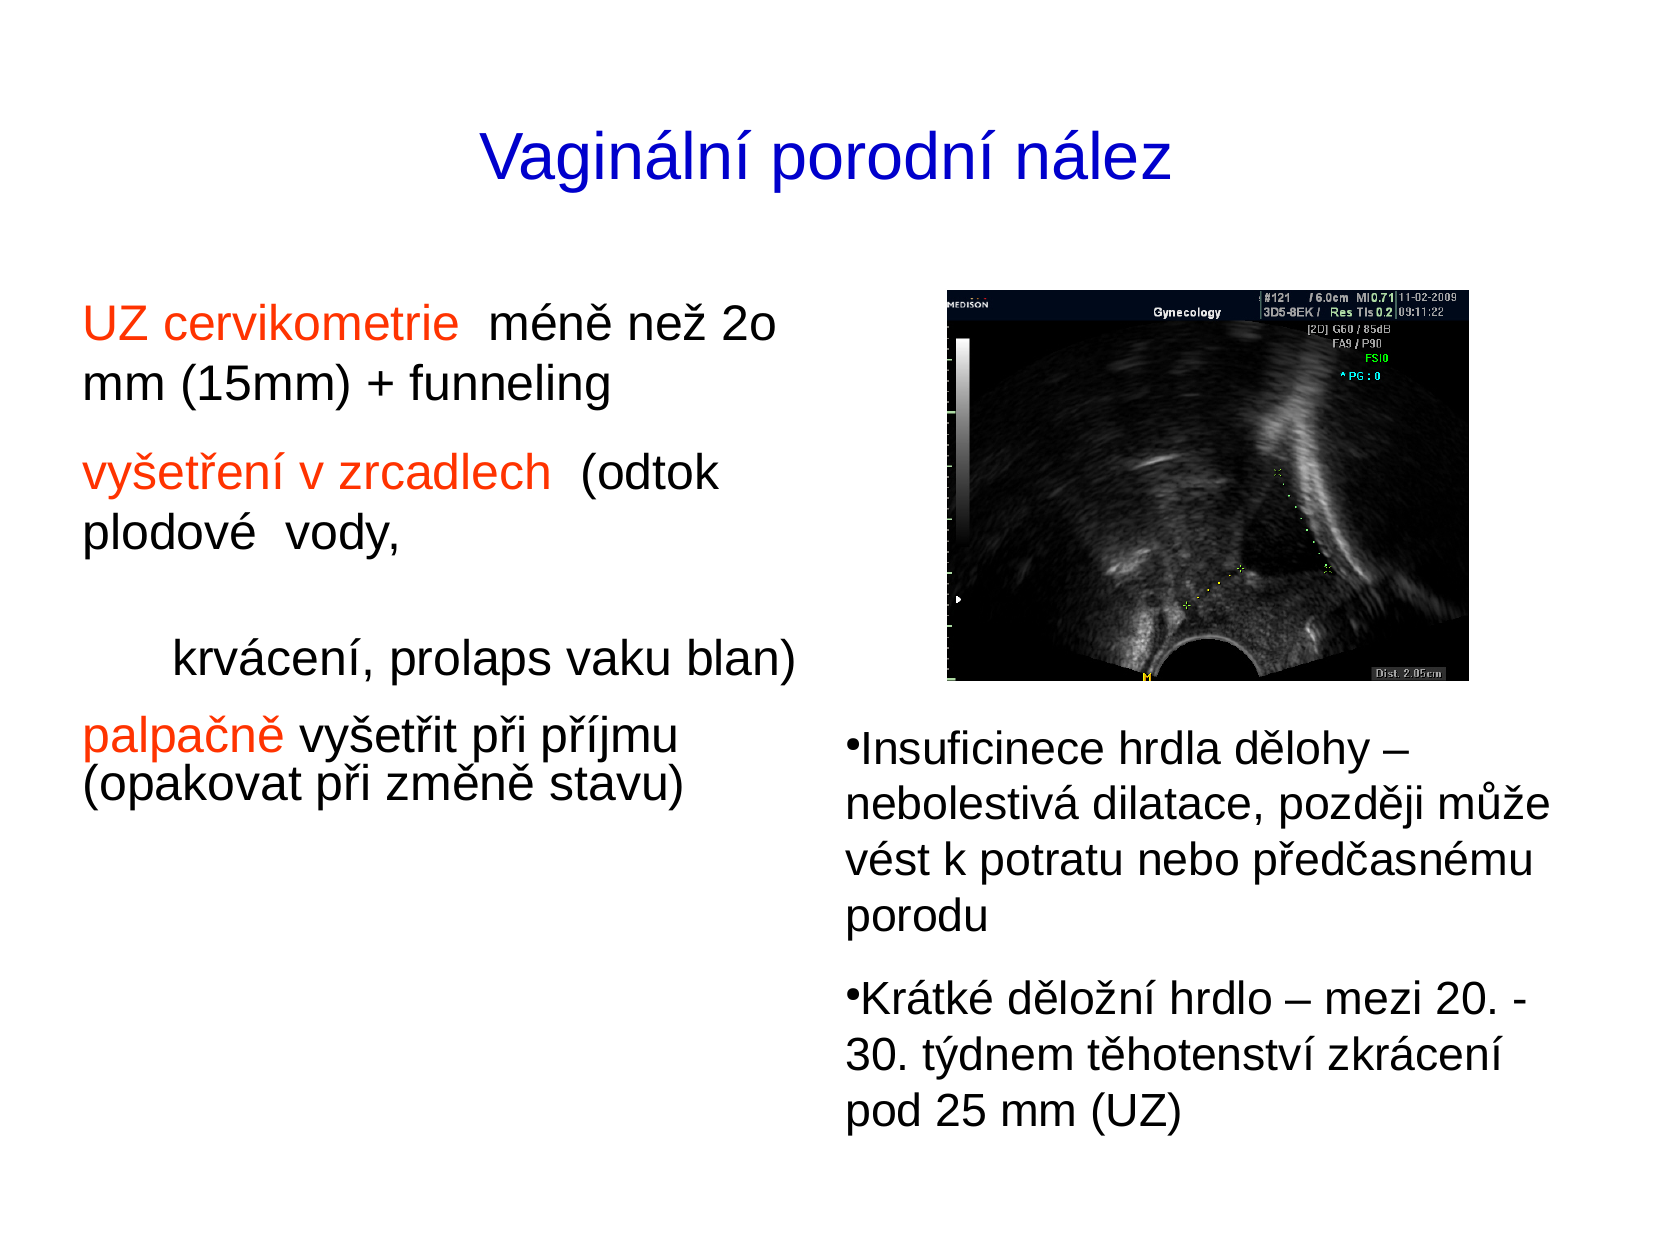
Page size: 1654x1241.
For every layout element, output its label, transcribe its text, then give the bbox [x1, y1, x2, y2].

title Vaginální porodní nález [82, 49, 1571, 257]
list Insuficinece hrdla dělohy – nebolestivá dilatace, později může vést k potratu nebo předčasnému porodu Krátké děložní hrdlo – mezi 20. -30. týdnem těhotenství zkrácení pod 25 mm (UZ) [845, 717, 1572, 1138]
list UZ cervikometrie méně než 2o mm (15mm) + funneling vyšetření v zrcadlech (odtok plodové vody, krvácení, prolaps vaku blan) palpačně vyšetřit při příjmu (opakovat při změně stavu) [82, 290, 809, 1109]
picture [947, 290, 1469, 681]
